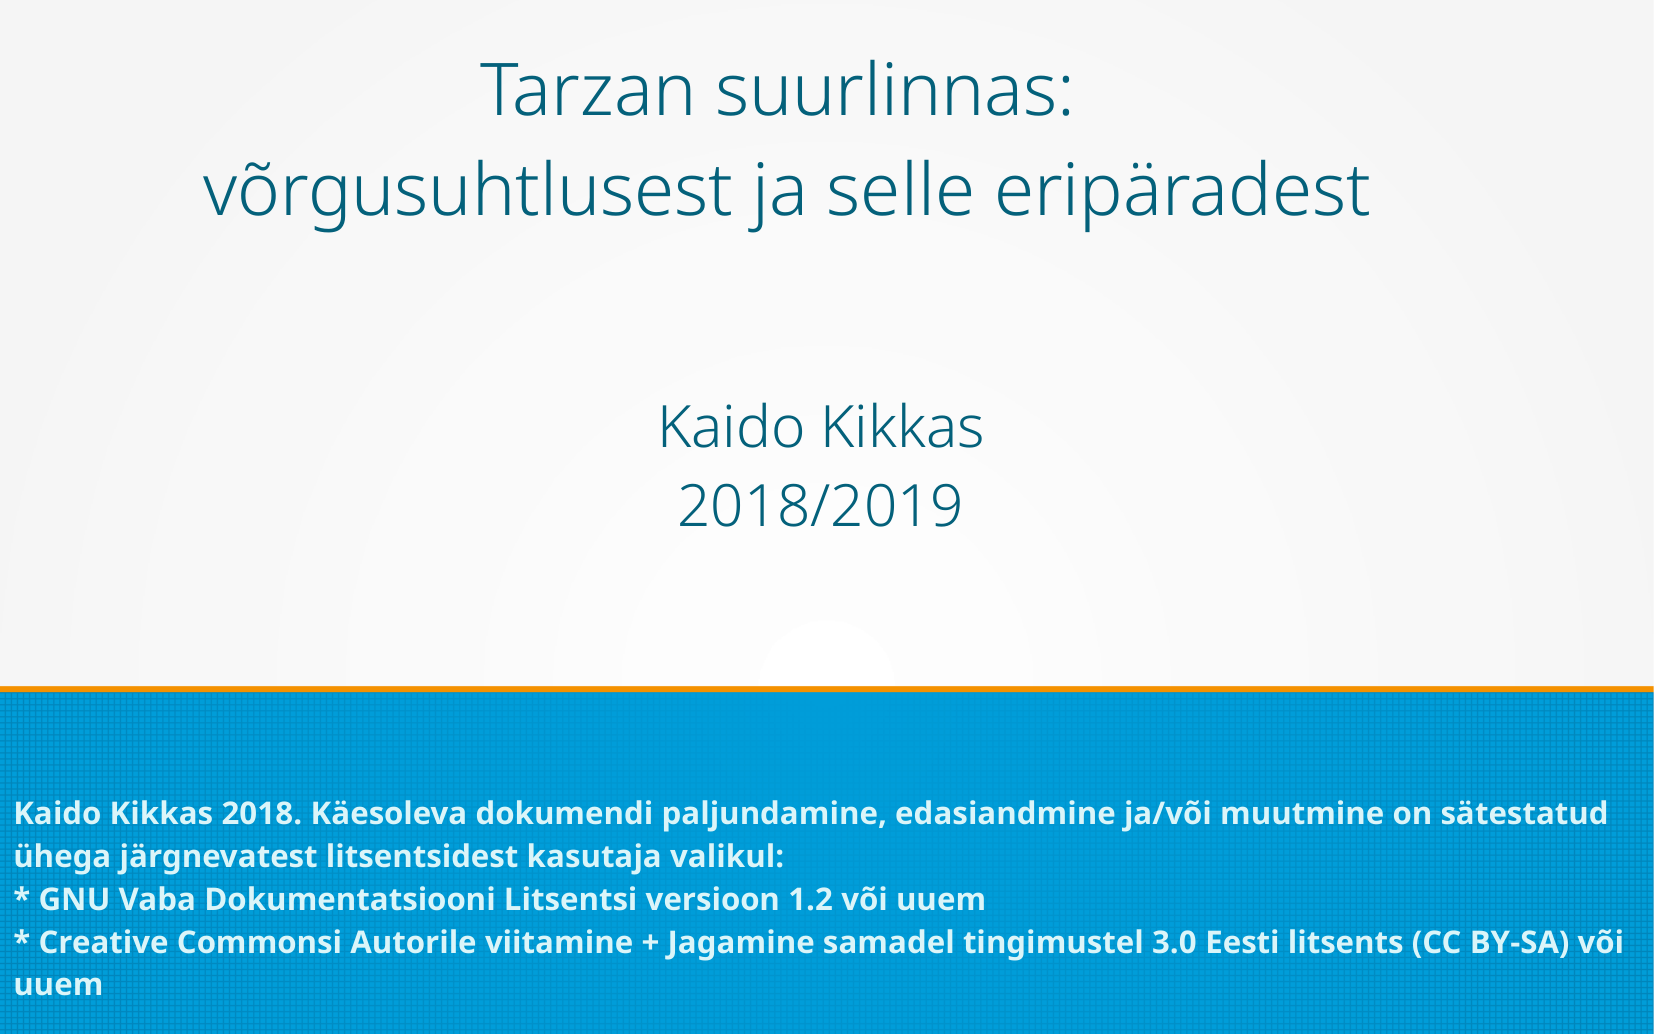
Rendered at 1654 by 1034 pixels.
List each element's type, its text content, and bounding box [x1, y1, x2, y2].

subtitle Kaido Kikkas 2018. Käesoleva dokumendi paljundamine, edasiandmine ja/või muutmine on sätestatud ühega järgnevatest litsentsidest kasutaja valikul: * GNU Vaba Dokumentatsiooni Litsentsi versioon 1.2 või uuem * Creative Commonsi Autorile viitamine + Jagamine samadel tingimustel 3.0 Eesti litsents (CC BY-SA) või uuem [13, 791, 1630, 1004]
title Tarzan suurlinnas: võrgusuhtlusest ja selle eripäradest [75, 37, 1501, 237]
title Kaido Kikkas 2018/2019 [259, 344, 1382, 544]
picture [0, 0, 1654, 692]
